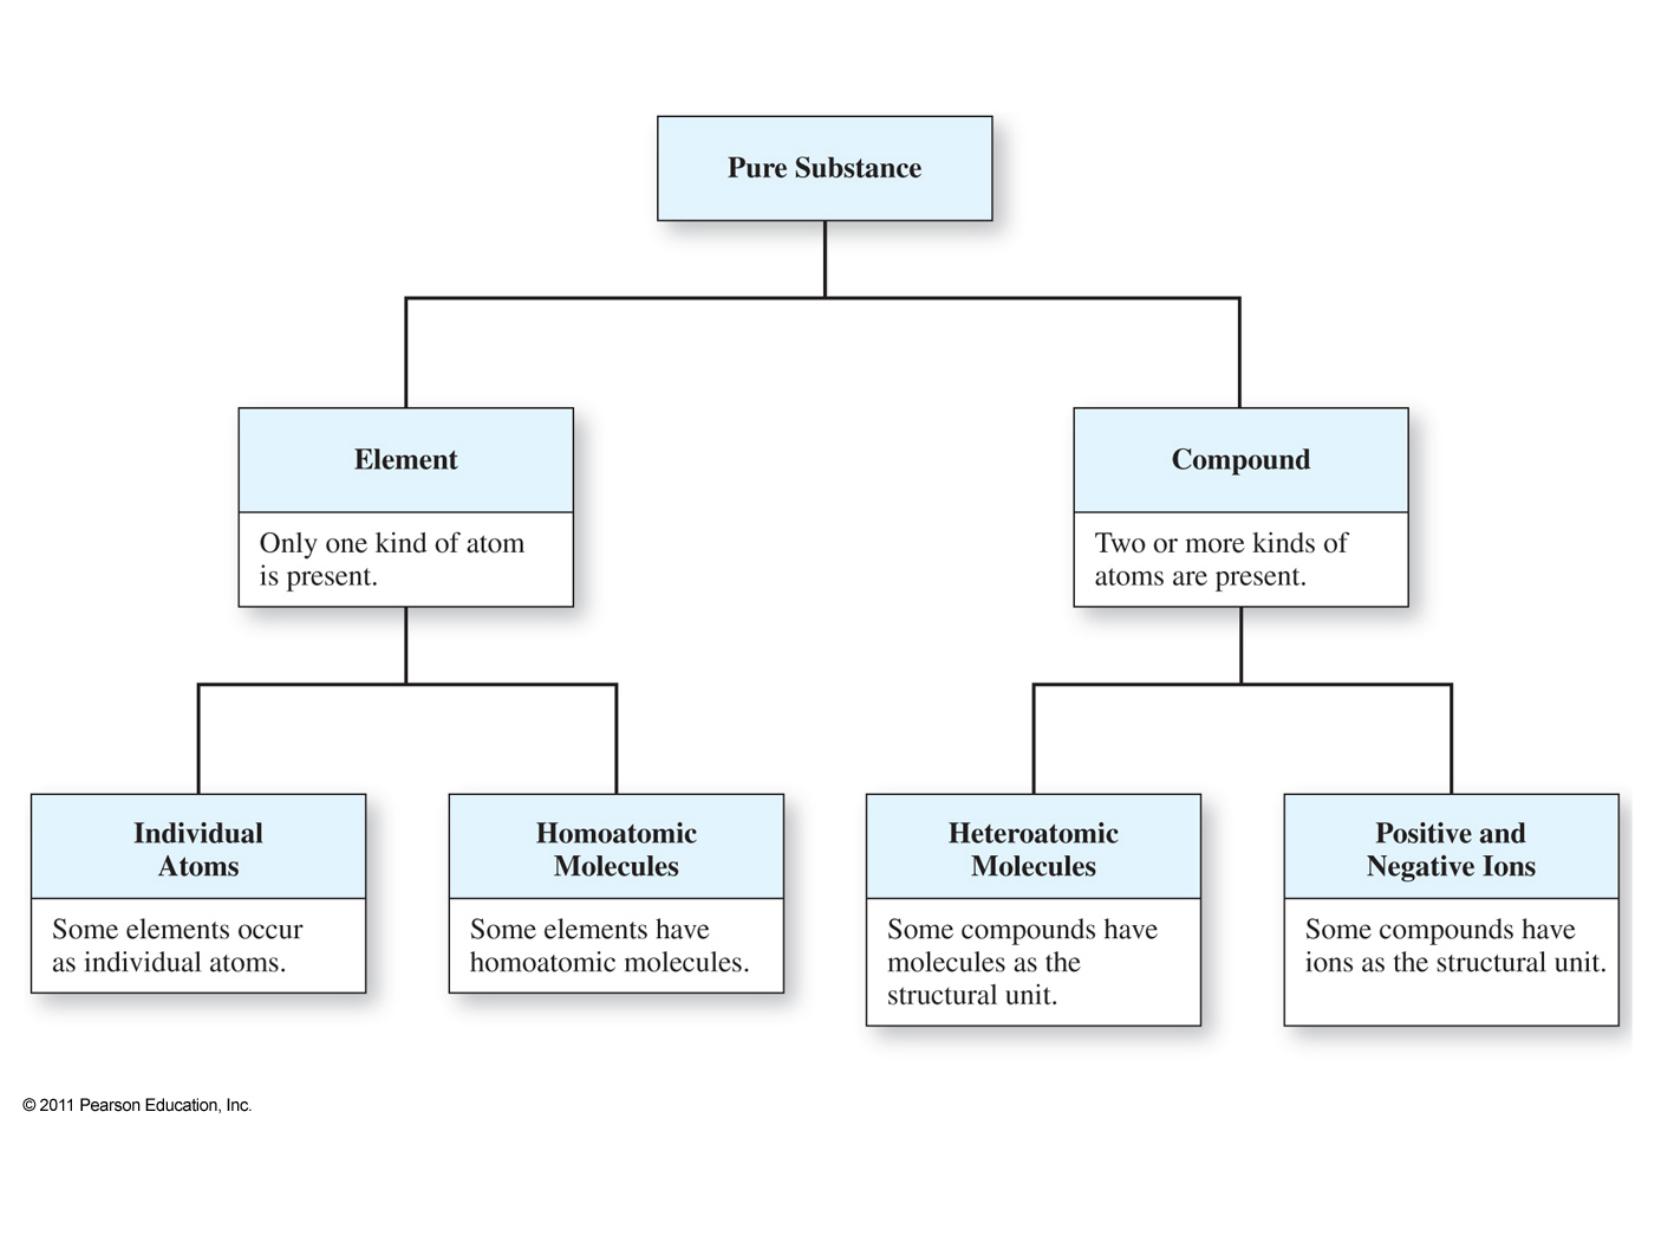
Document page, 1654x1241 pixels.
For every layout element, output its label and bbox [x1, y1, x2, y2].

picture [0, 90, 1654, 1150]
